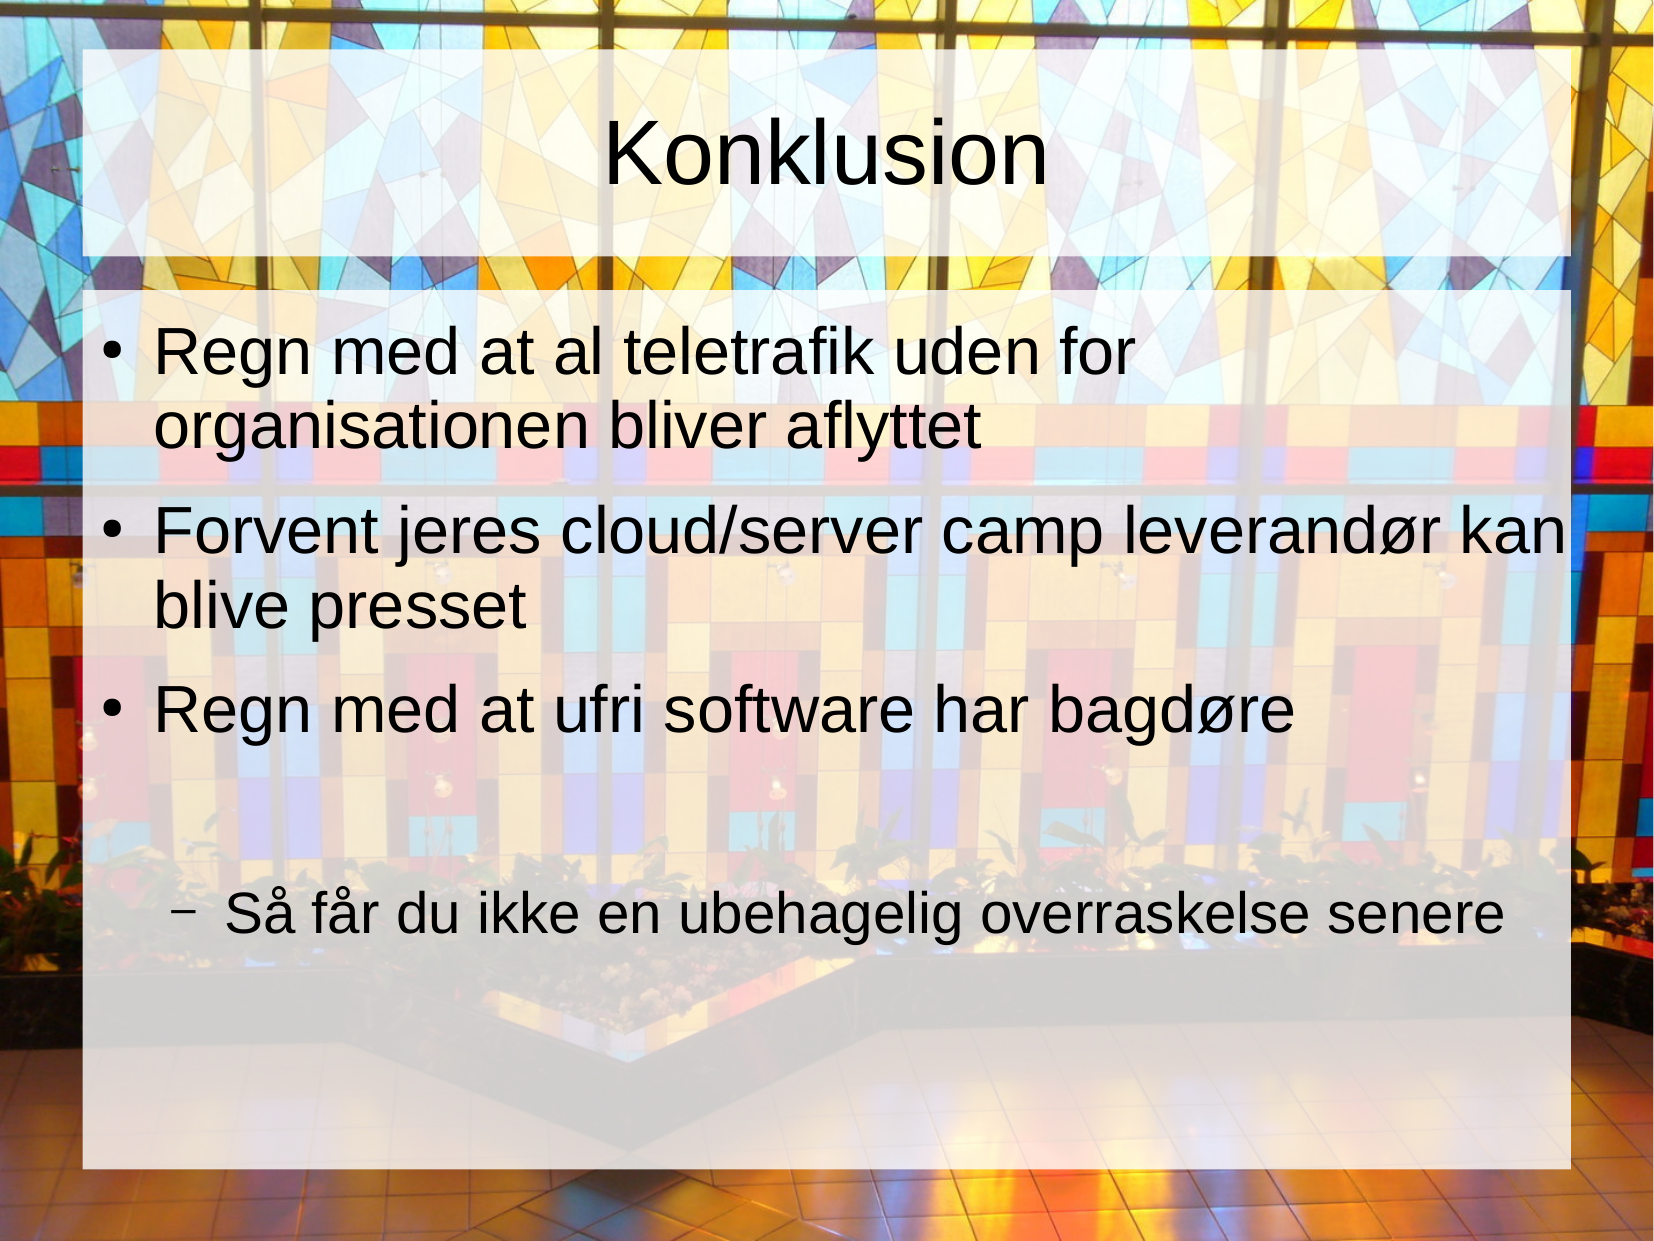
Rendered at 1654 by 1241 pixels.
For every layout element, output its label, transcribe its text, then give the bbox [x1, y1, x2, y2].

picture [0, 0, 1654, 1241]
title Konklusion [82, 49, 1571, 257]
list Regn med at al teletrafik uden for organisationen bliver aflyttet Forvent jeres cloud/server camp leverandør kan blive presset Regn med at ufri software har bagdøre Så får du ikke en ubehagelig overraskelse senere [82, 290, 1571, 1170]
